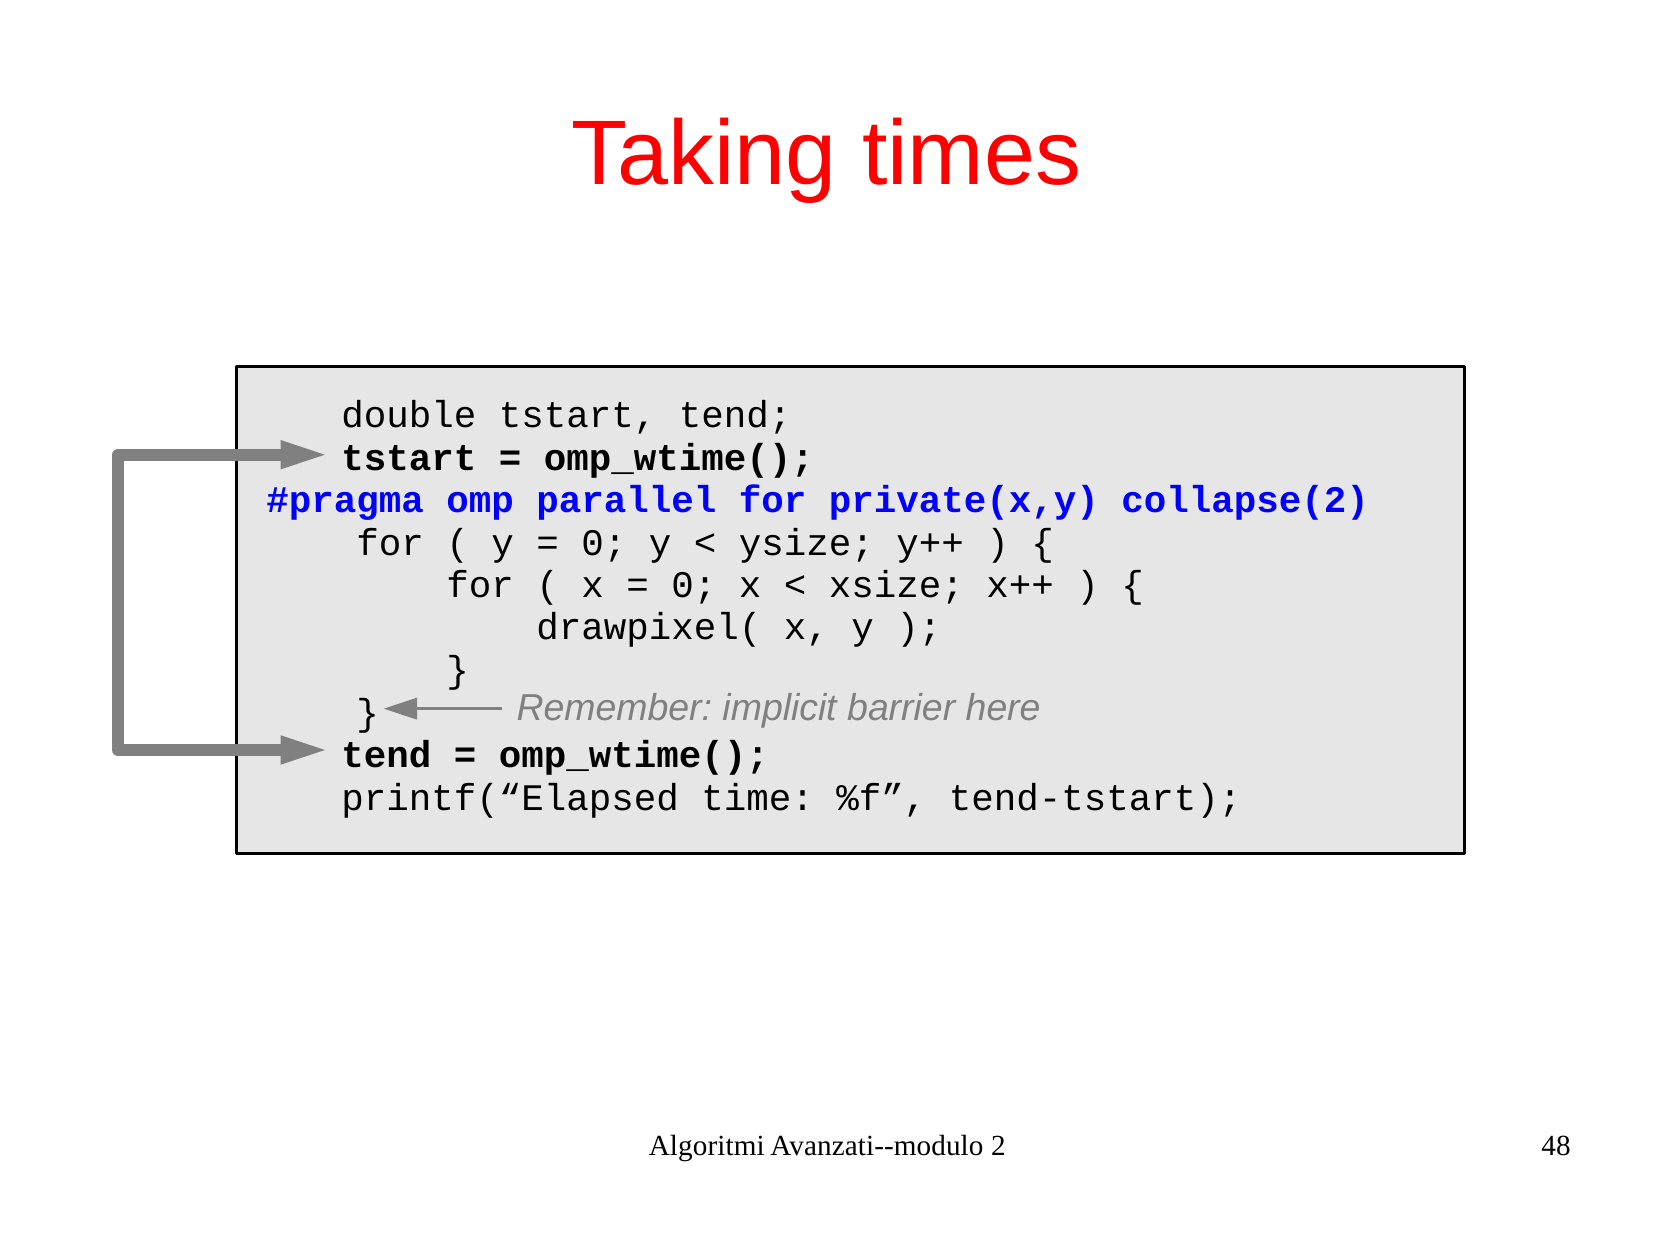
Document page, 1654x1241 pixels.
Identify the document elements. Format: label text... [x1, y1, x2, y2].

text_box Remember: implicit barrier here [501, 679, 1056, 736]
title Taking times [82, 49, 1571, 257]
text_box double tstart, tend; tstart = omp_wtime(); #pragma omp parallel for private(x,y) collapse(2) for ( y = 0; y < ysize; y++ ) { for ( x = 0; x < xsize; x++ ) { drawpixel( x, y ); } } tend = omp_wtime(); printf(“Elapsed time: %f”, tend-tstart); [236, 366, 1465, 854]
